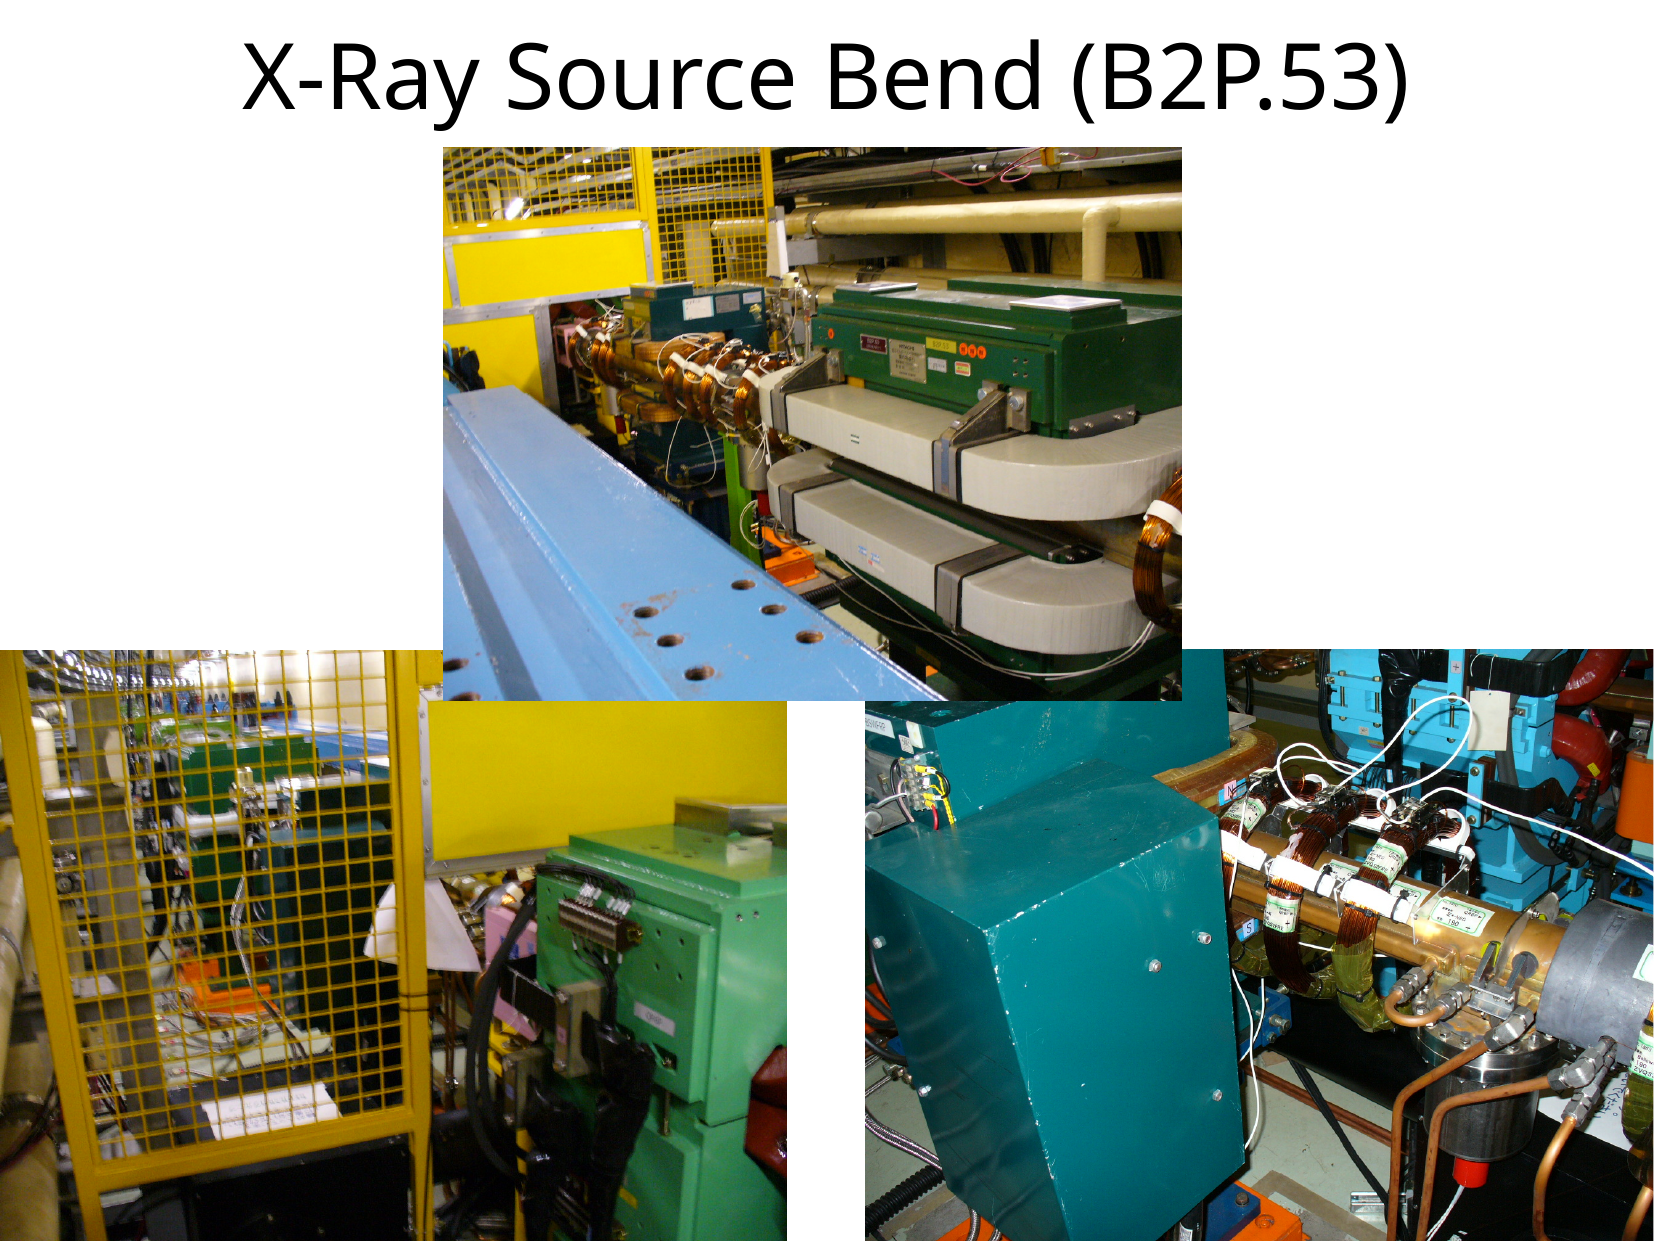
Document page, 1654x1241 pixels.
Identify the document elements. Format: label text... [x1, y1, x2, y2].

title X-Ray Source Bend (B2P.53) [29, 0, 1625, 149]
picture [0, 147, 1654, 1241]
